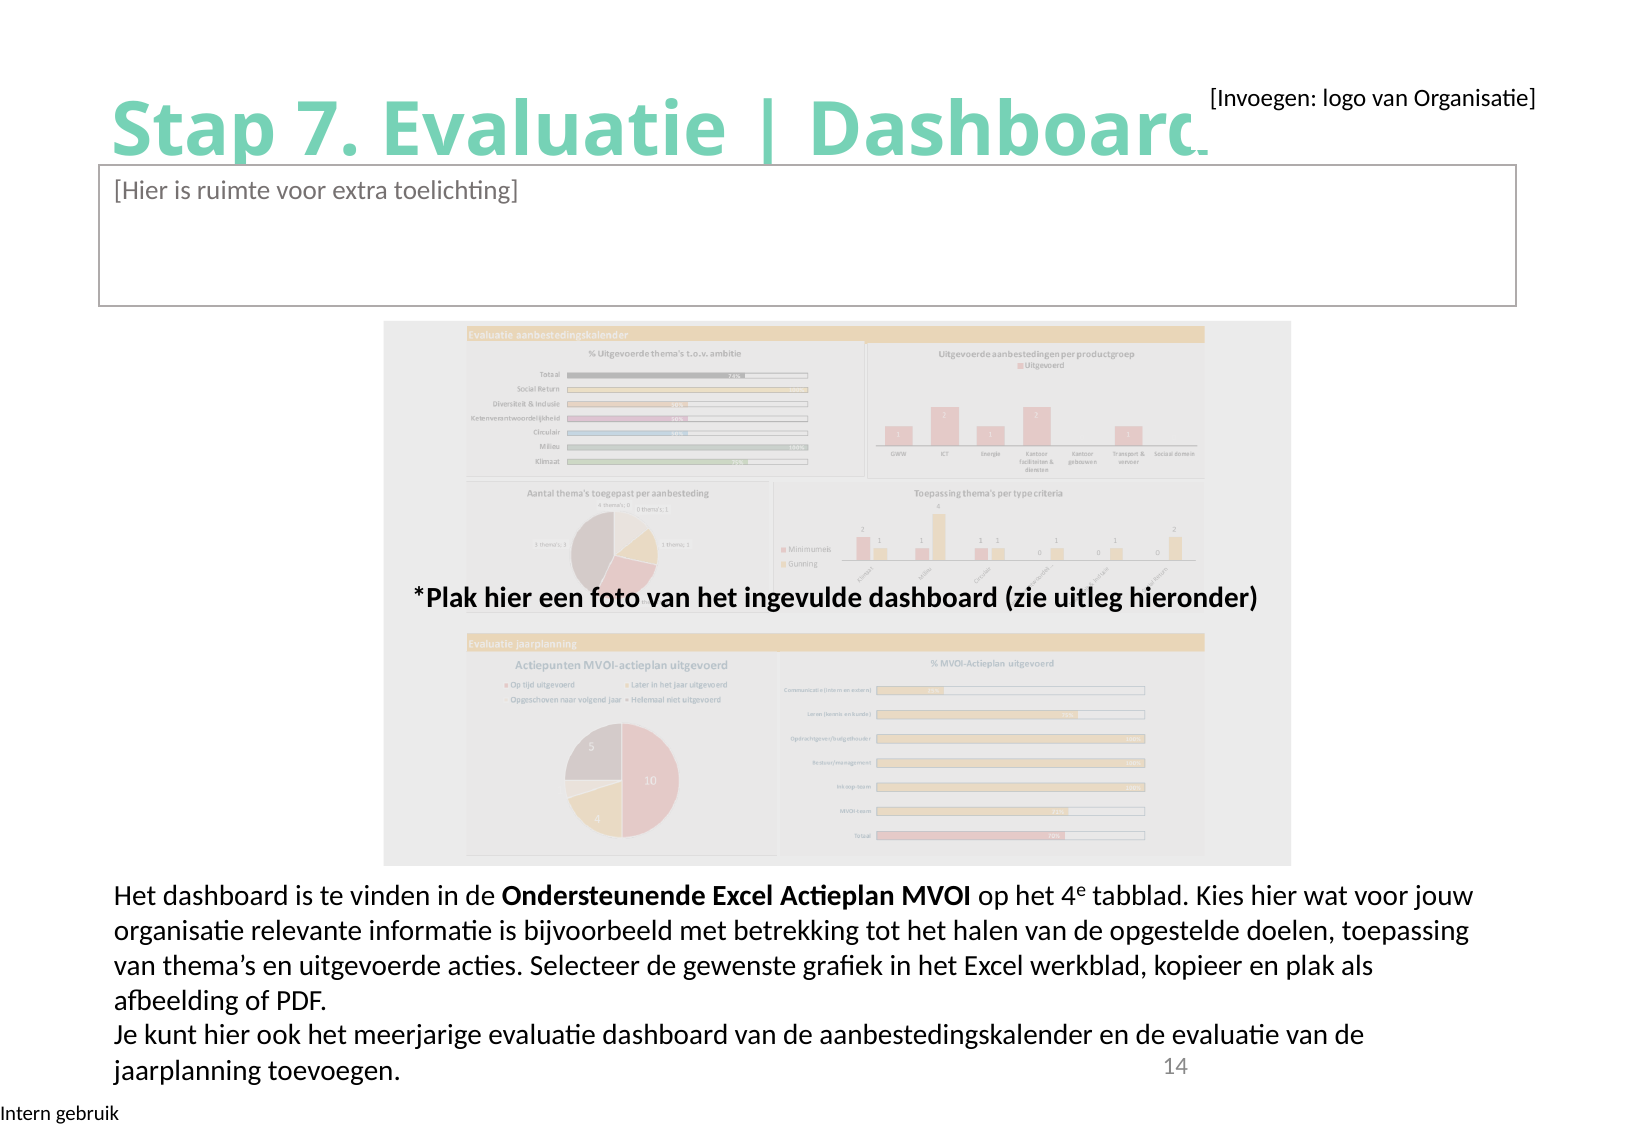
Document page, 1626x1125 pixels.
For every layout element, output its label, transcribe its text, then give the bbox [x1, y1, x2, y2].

text_box [384, 321, 1291, 571]
text_box Het dashboard is te vinden in de Ondersteunende Excel Actieplan MVOI op het 4e tabblad. Kies hier wat voor jouw organisatie relevante informatie is bijvoorbeeld met betrekking tot het halen van de opgestelde doelen, toepassing van thema’s en uitgevoerde acties. Selecteer de gewenste grafiek in het Excel werkblad, kopieer en plak als afbeelding of PDF. Je kunt hier ook het meerjarige evaluatie dashboard van de aanbestedingskalender en de evaluatie van de jaarplanning toevoegen. [98, 868, 1517, 1125]
text_box [Invoegen: logo van Organisatie] [1191, 44, 1556, 150]
text_box [384, 622, 1291, 866]
text_box *Plak hier een foto van het ingevulde dashboard (zie uitleg hieronder) [126, 571, 1545, 622]
text_box Stap 7. Evaluatie | Dashboard [98, 28, 1613, 179]
text_box [Hier is ruimte voor extra toelichting] [99, 165, 1516, 306]
